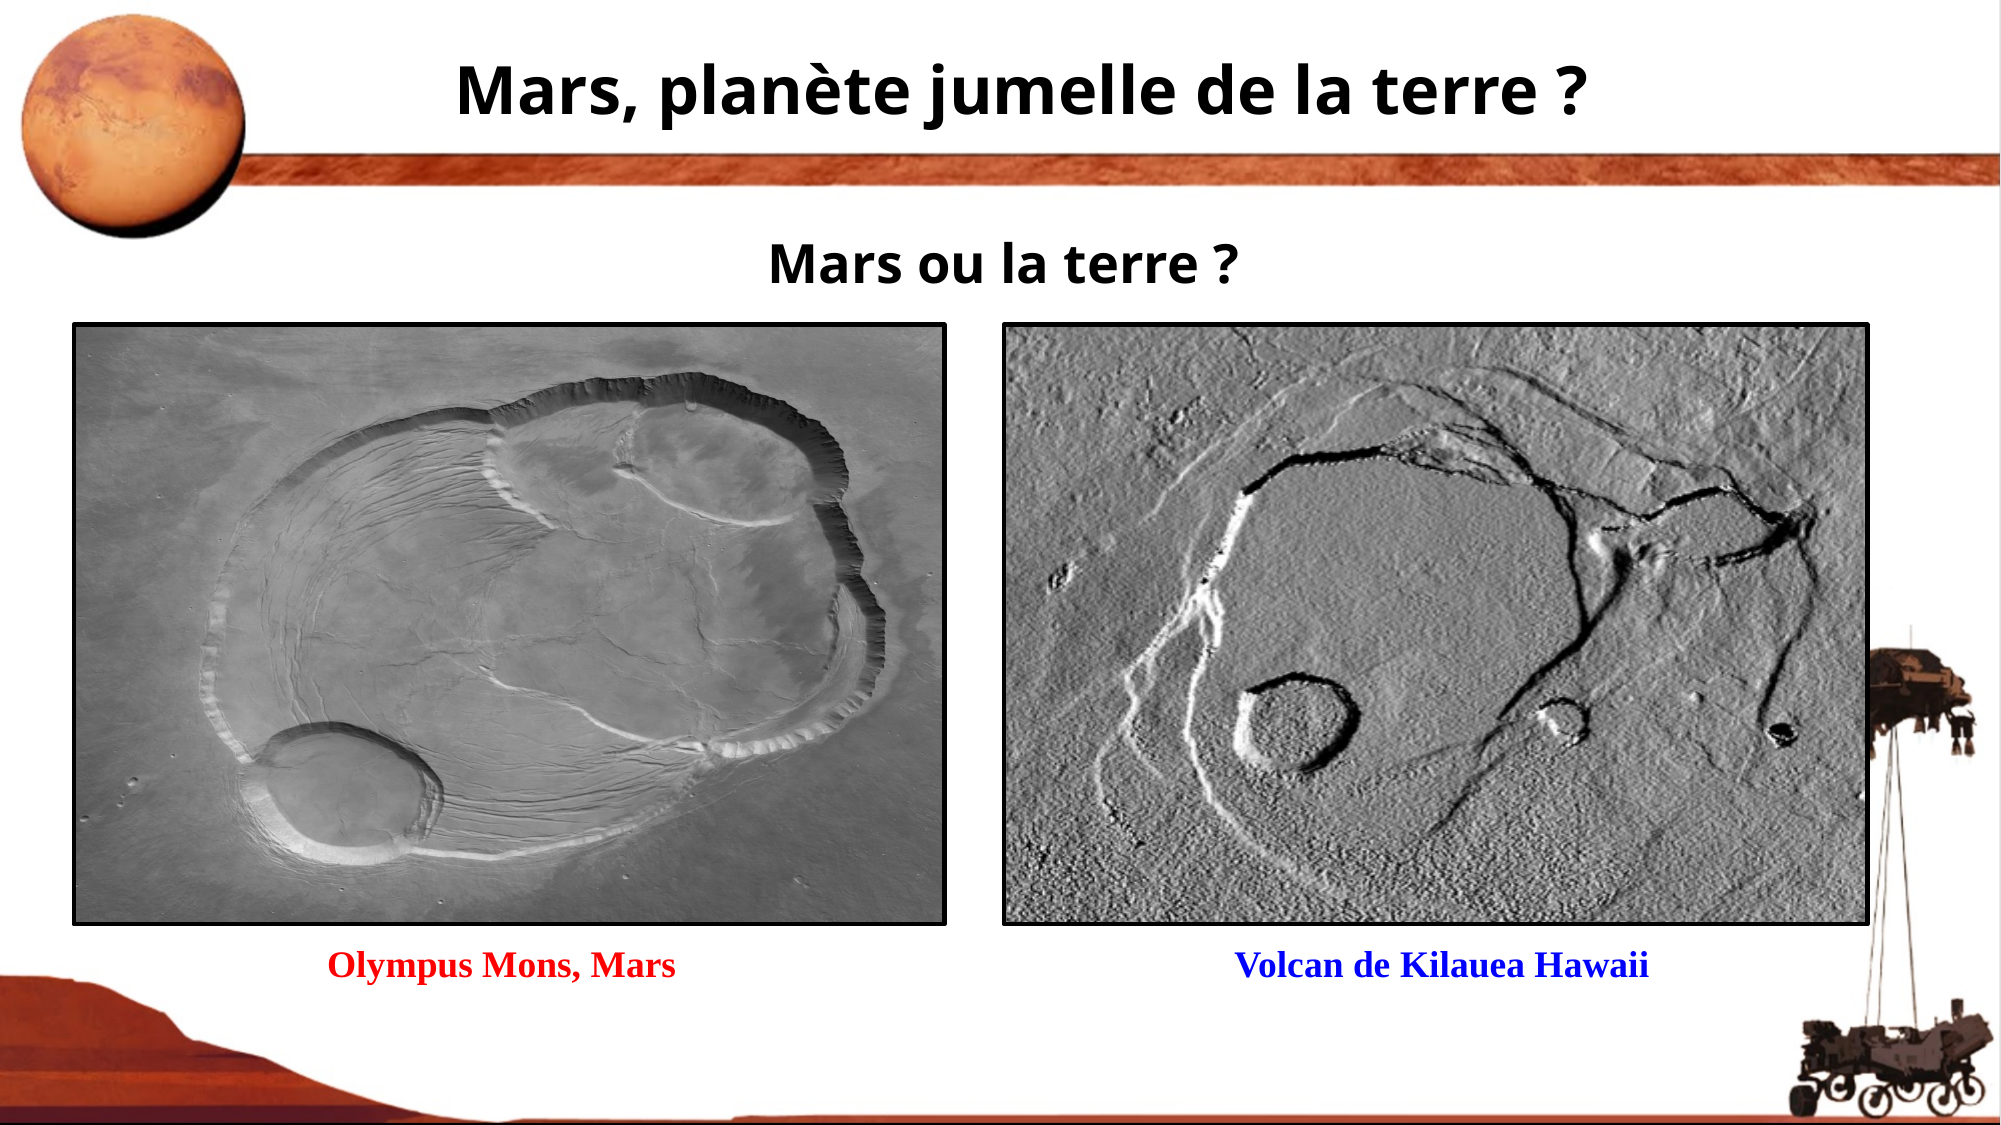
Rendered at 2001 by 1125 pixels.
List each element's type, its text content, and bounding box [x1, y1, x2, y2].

text_box Olympus Mons, Mars [59, 933, 945, 989]
picture [0, 0, 2001, 1125]
text_box Mars ou la terre ? [29, 221, 1978, 313]
text_box Mars, planète jumelle de la terre ? [253, 40, 1789, 149]
text_box Volcan de Kilauea Hawaii [1003, 933, 1890, 989]
